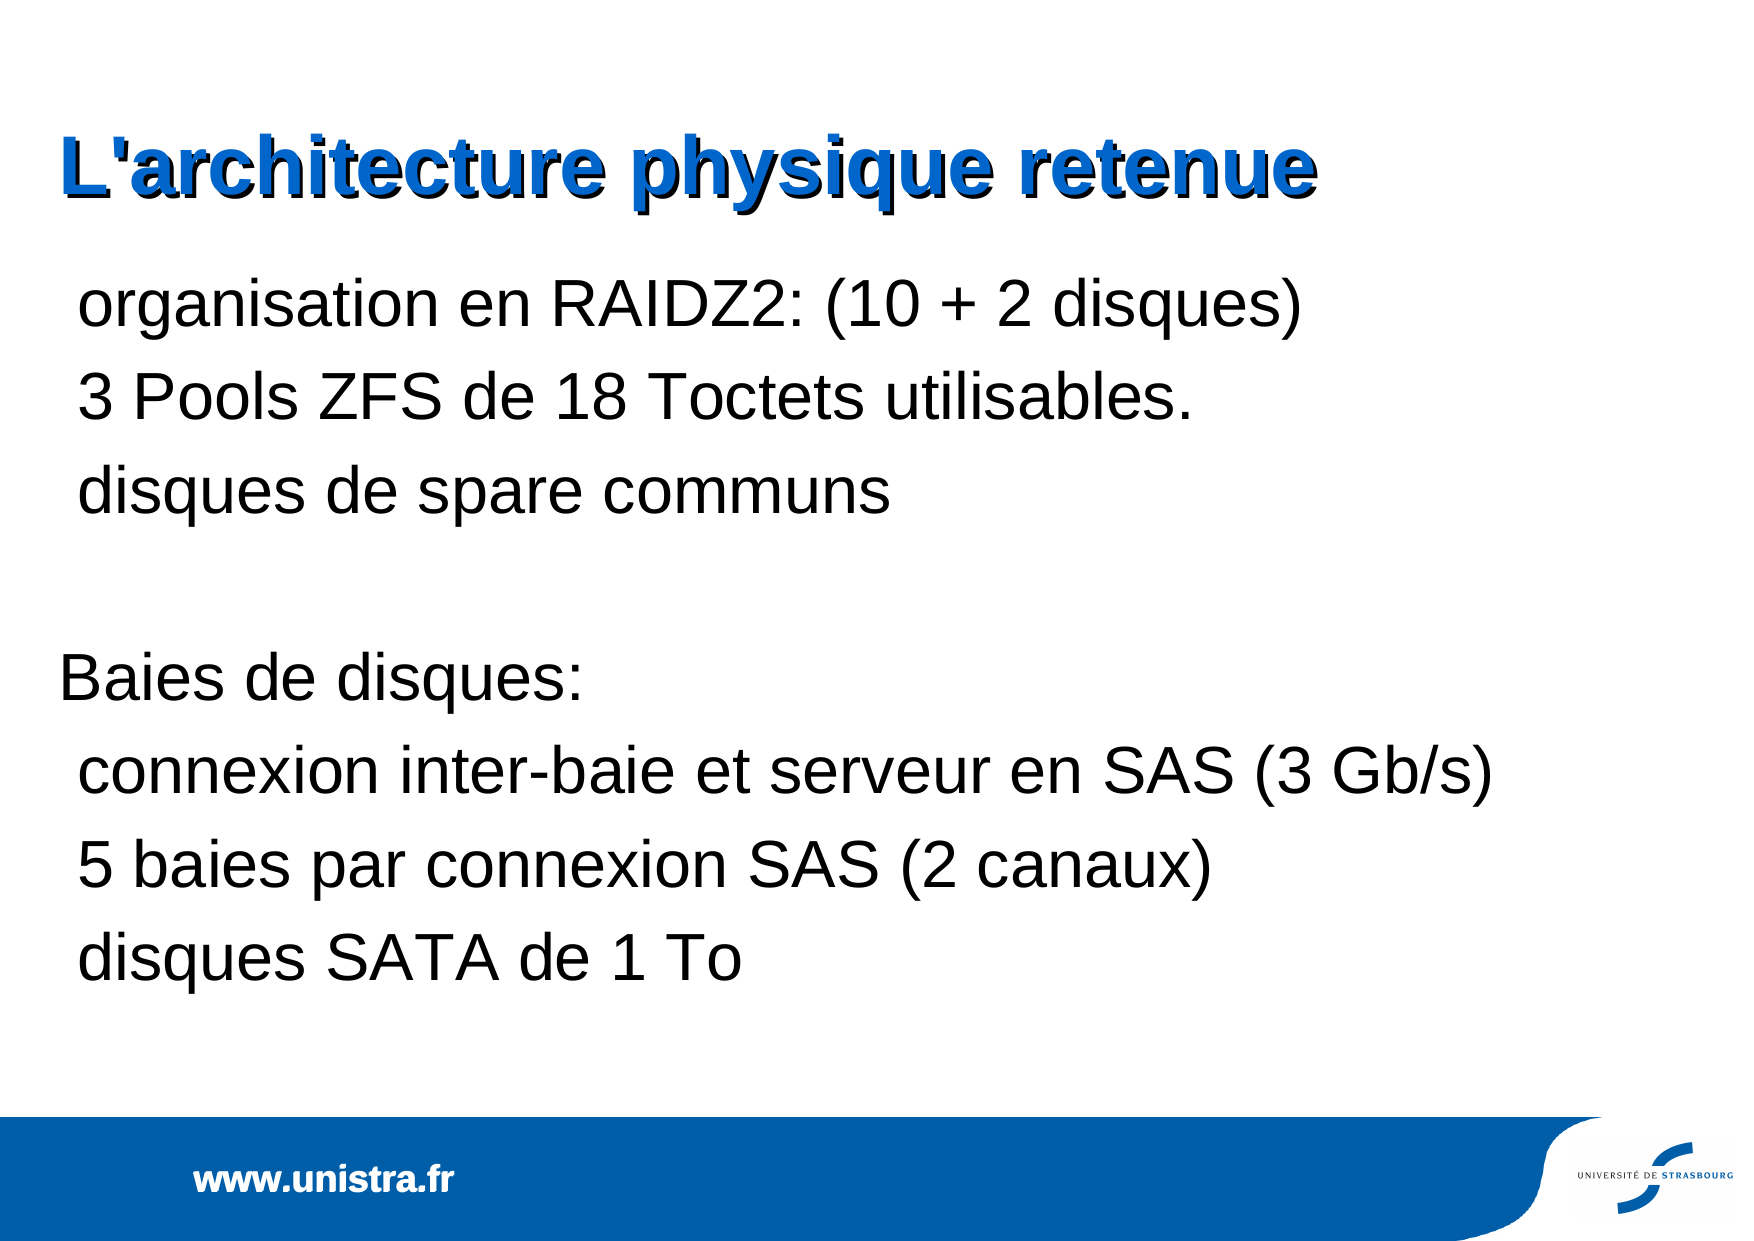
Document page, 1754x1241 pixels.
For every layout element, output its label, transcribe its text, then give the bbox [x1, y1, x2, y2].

picture [0, 1115, 1737, 1241]
list organisation en RAIDZ2: (10 + 2 disques) 3 Pools ZFS de 18 Toctets utilisables. disques de spare communs Baies de disques: connexion inter-baie et serveur en SAS (3 Gb/s) 5 baies par connexion SAS (2 canaux) disques SATA de 1 To [59, 265, 1684, 995]
title L'architecture physique retenue [58, 39, 1683, 293]
